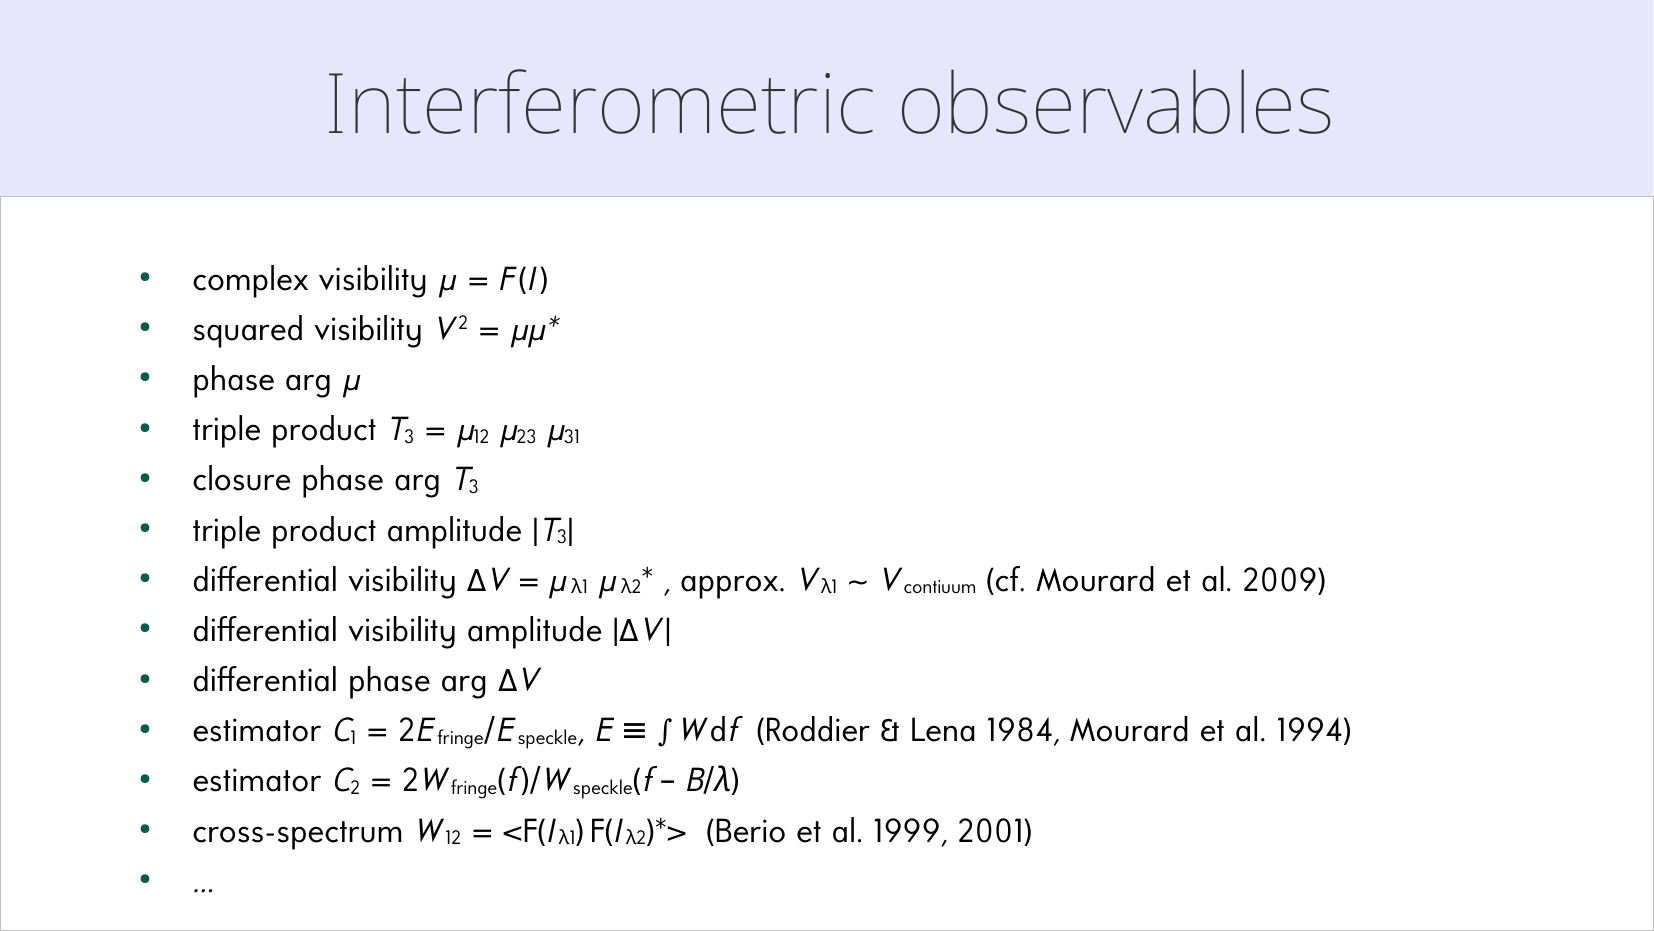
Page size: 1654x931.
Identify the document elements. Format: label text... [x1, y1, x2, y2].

list complex visibility μ = F (I ) squared visibility V 2 = μμ* phase arg μ triple product T3 = μ12 μ23 μ31 closure phase arg T3 triple product amplitude |T3| differential visibility ΔV = μ λ1 μ λ2* , approx. V λ1 ~ V contiuum (cf. Mourard et al. 2009) differential visibility amplitude |ΔV | differential phase arg ΔV estimator C1 = 2E fringe/E speckle, E ≡ ∫ W df (Roddier & Lena 1984, Mourard et al. 1994) estimator C2 = 2W fringe(f )/W speckle(f − B/λ) cross-spectrum W 12 = <F(I λ1) F(I λ2)*> (Berio et al. 1999, 2001) ... [121, 258, 1534, 900]
title Interferometric observables [124, 23, 1537, 179]
